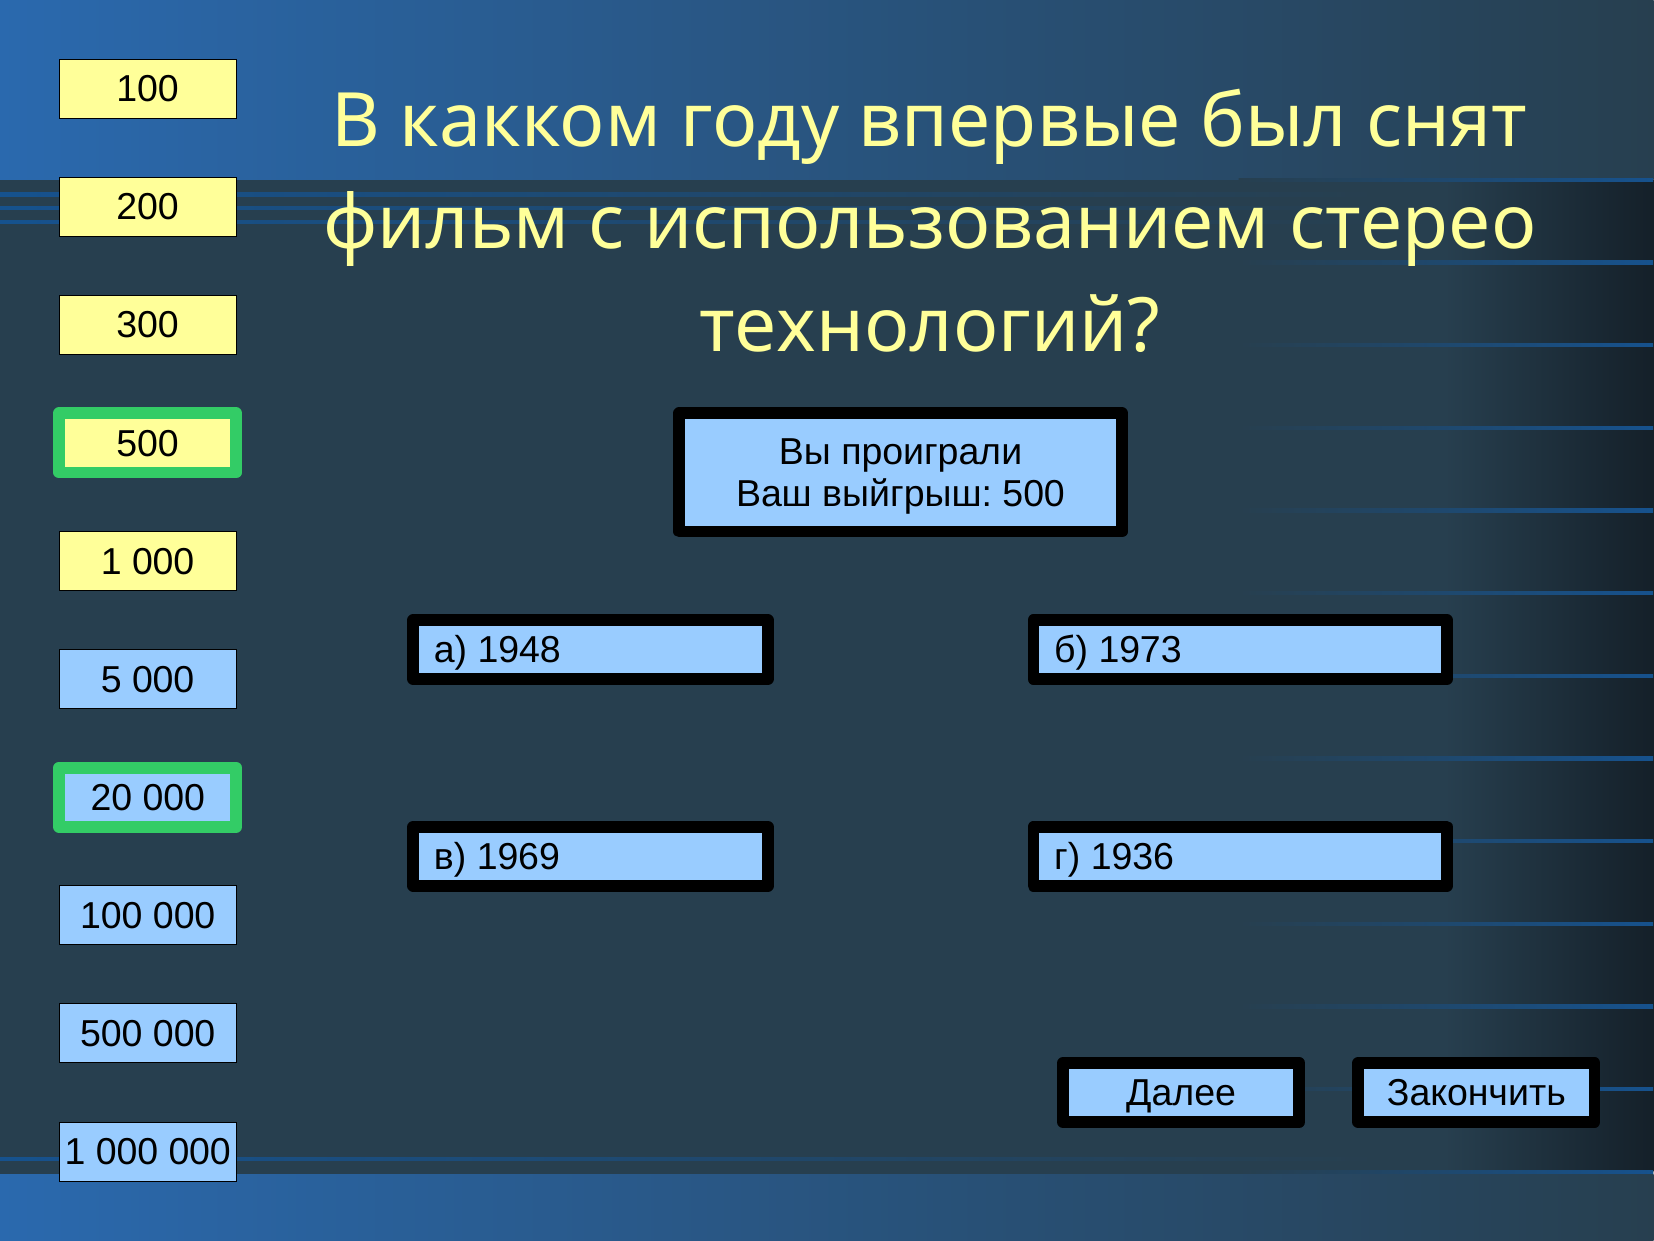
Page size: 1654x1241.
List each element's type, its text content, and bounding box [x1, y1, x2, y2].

text_box Далее [1062, 1062, 1300, 1123]
text_box 5 000 [59, 649, 237, 709]
text_box б) 1973 [1033, 620, 1447, 680]
text_box 200 [59, 177, 237, 237]
text_box 300 [59, 295, 237, 355]
text_box а) 1948 [413, 620, 768, 680]
text_box 500 [59, 413, 237, 473]
text_box в) 1969 [413, 826, 768, 886]
text_box 20 000 [59, 767, 237, 827]
text_box Вы проиграли Ваш выйгрыш: 500 [679, 413, 1123, 532]
text_box г) 1936 [1033, 826, 1447, 886]
text_box 500 000 [59, 1003, 237, 1063]
text_box 1 000 000 [59, 1122, 237, 1182]
text_box 100 [59, 59, 237, 119]
text_box В какком году впервые был снят фильм с использованием стерео технологий? [236, 59, 1625, 388]
text_box 100 000 [59, 885, 237, 945]
text_box 1 000 [59, 531, 237, 591]
text_box Закончить [1358, 1062, 1595, 1123]
